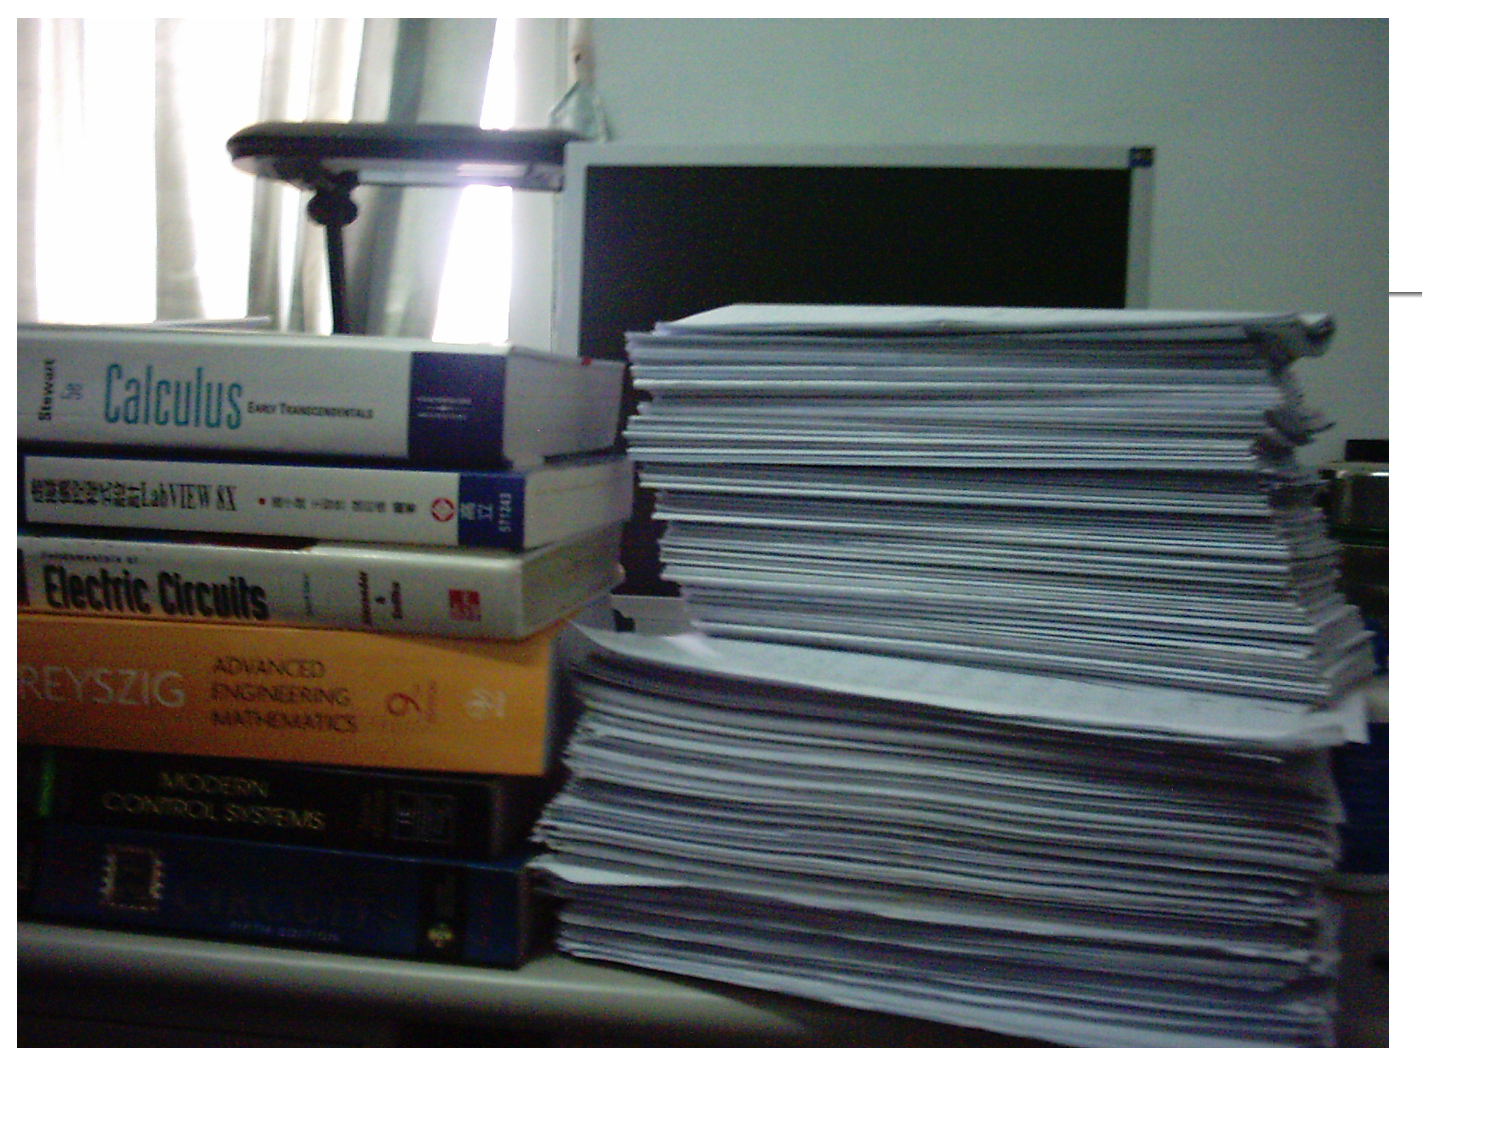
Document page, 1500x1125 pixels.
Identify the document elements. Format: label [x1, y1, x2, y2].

picture [17, 18, 1389, 1048]
